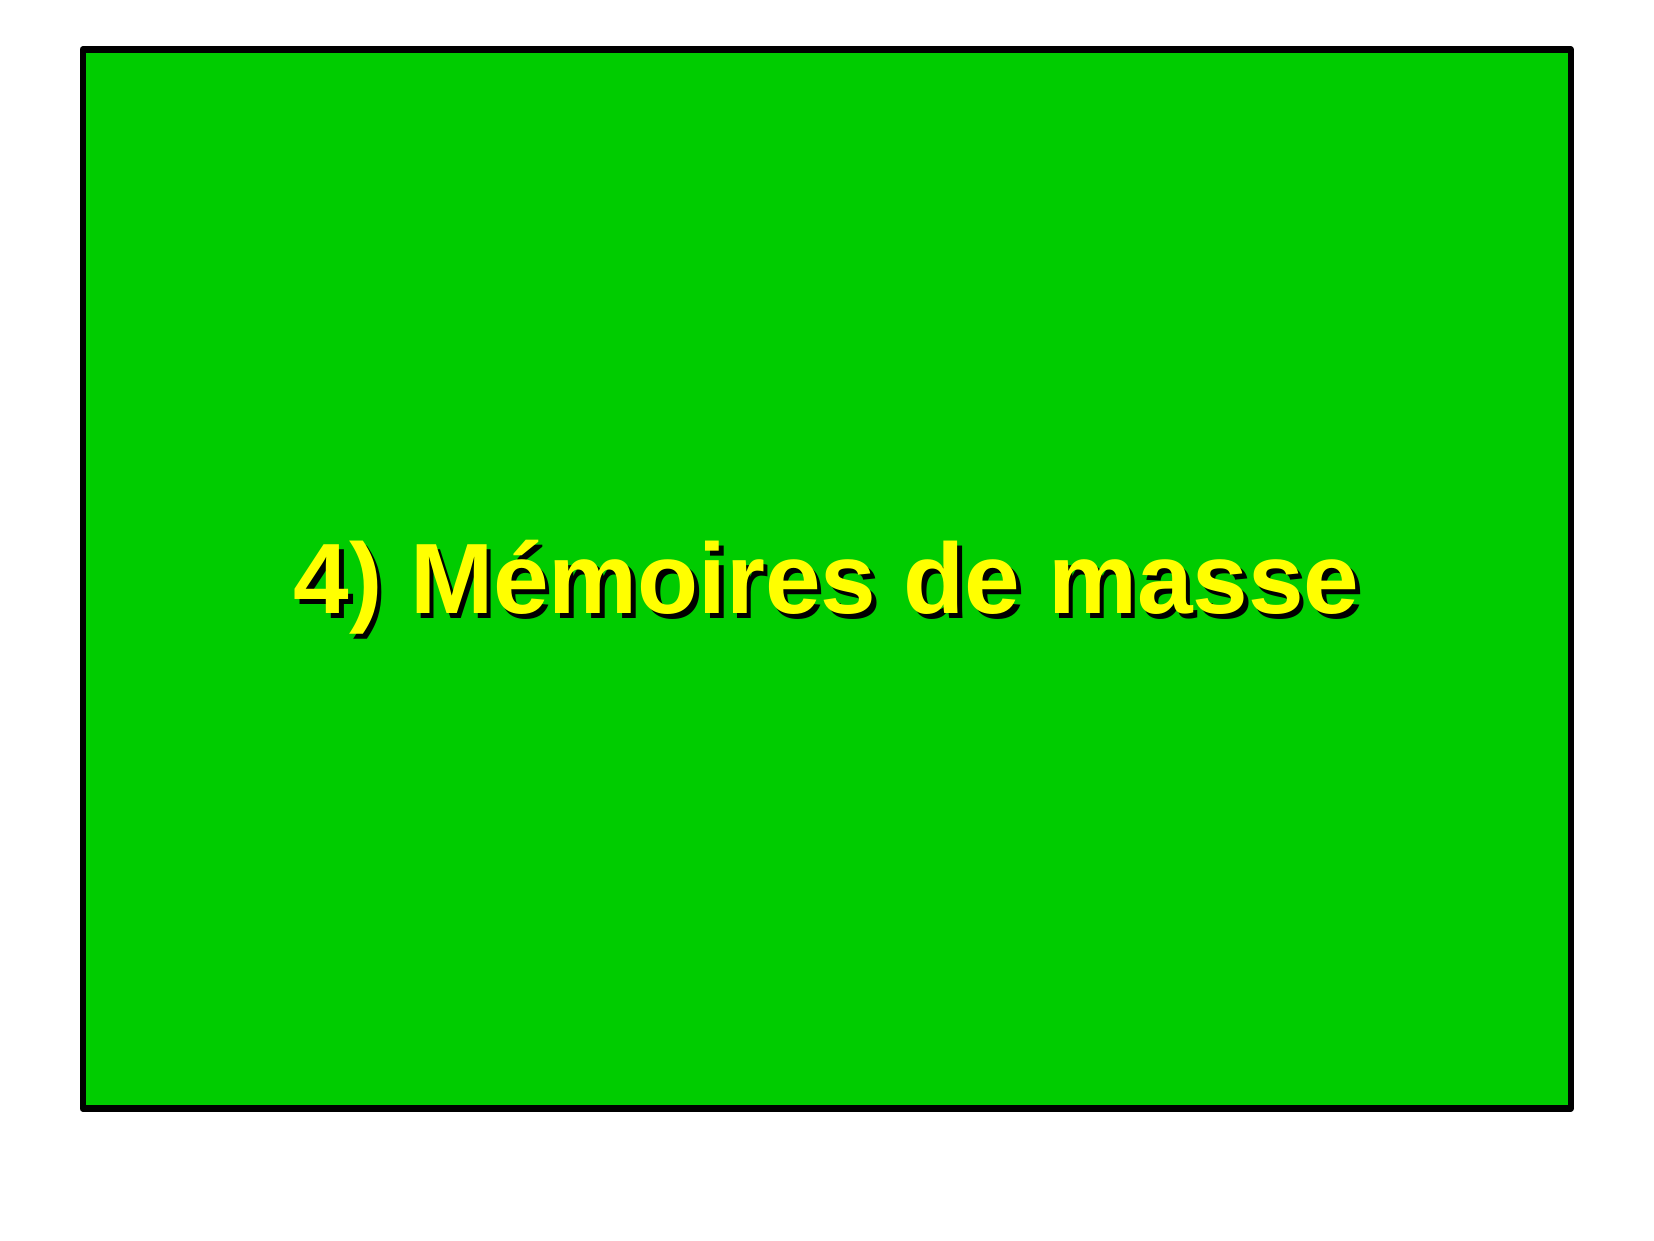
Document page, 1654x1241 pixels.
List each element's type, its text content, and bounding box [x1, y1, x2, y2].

subtitle 4) Mémoires de masse [82, 49, 1571, 1109]
